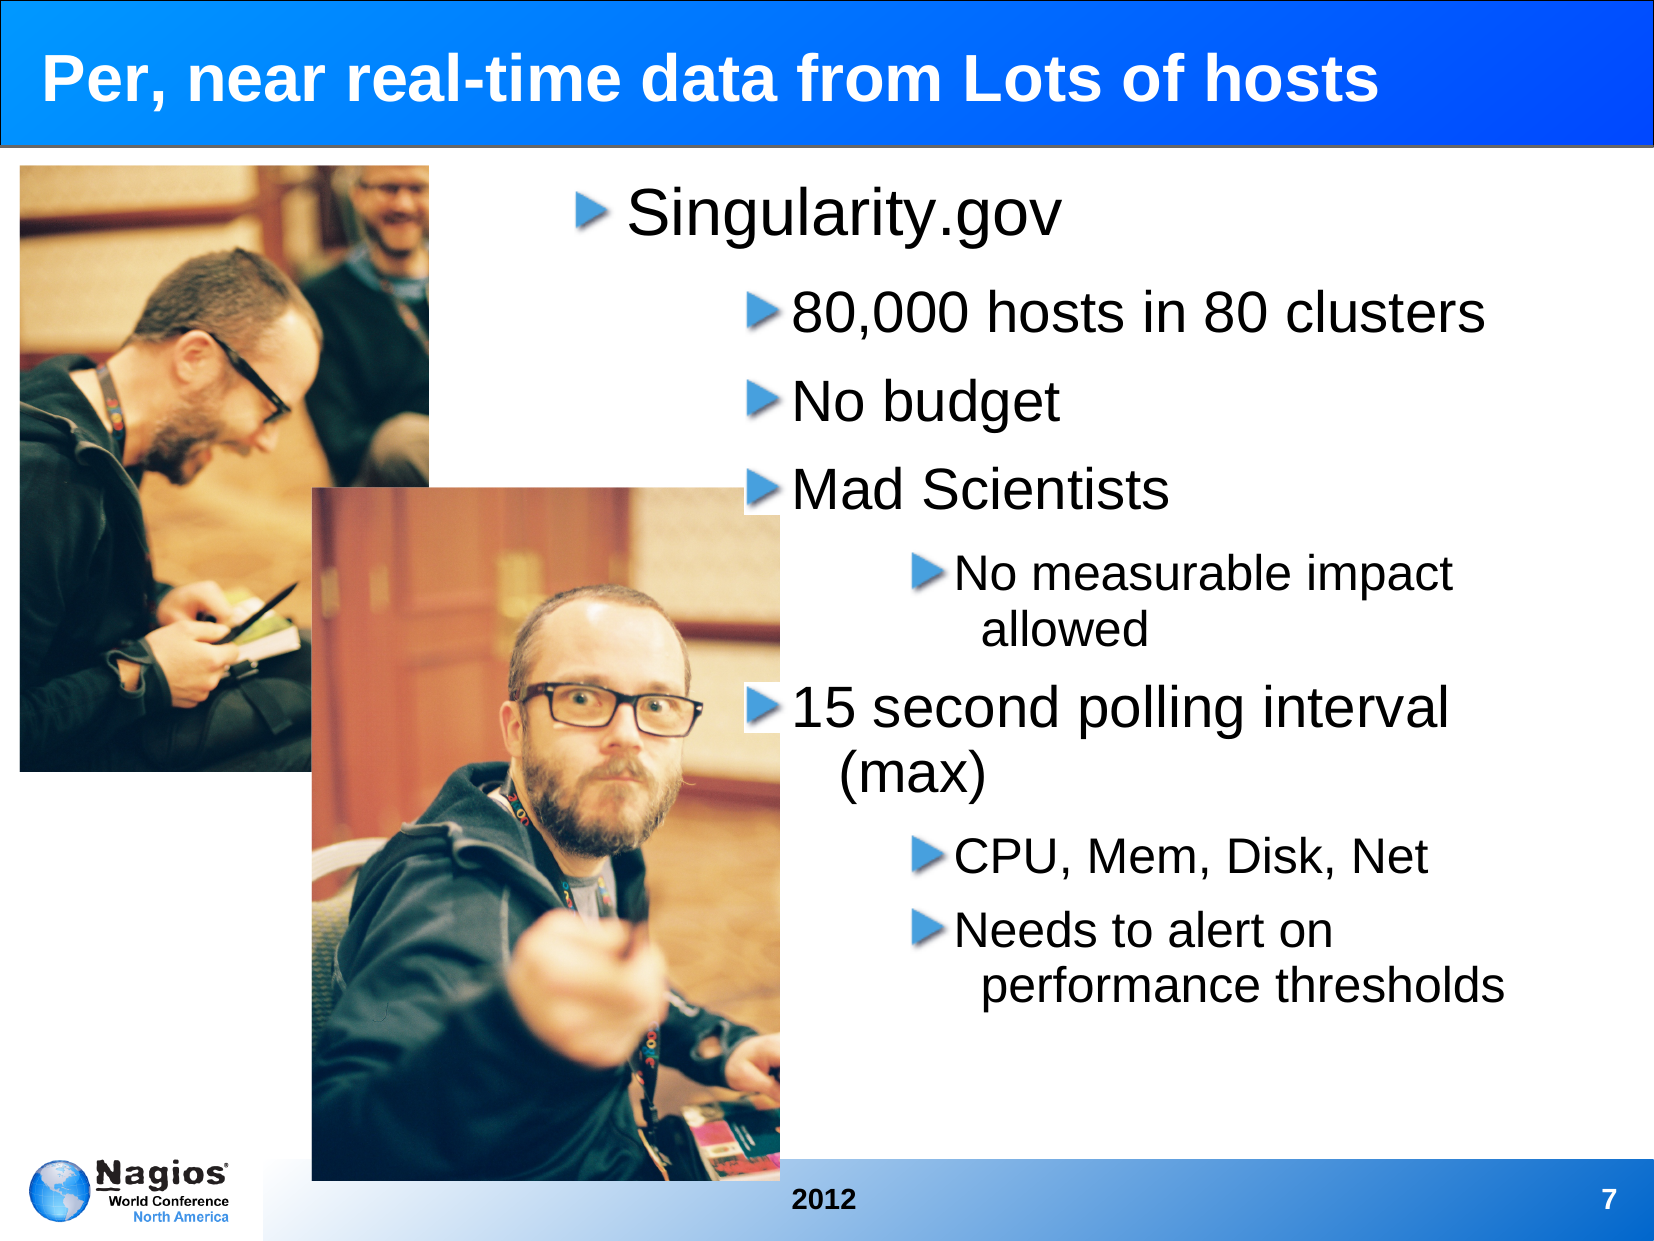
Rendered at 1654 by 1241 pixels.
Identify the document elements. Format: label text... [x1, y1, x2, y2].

title Per, near real-time data from Lots of hosts [41, 29, 1550, 127]
list Singularity.gov 80,000 hosts in 80 clusters No budget Mad Scientists No measurable impact allowed 15 second polling interval (max) CPU, Mem, Disk, Net Needs to alert on performance thresholds [555, 175, 1557, 1201]
picture [29, 1159, 229, 1235]
picture [19, 165, 555, 1181]
